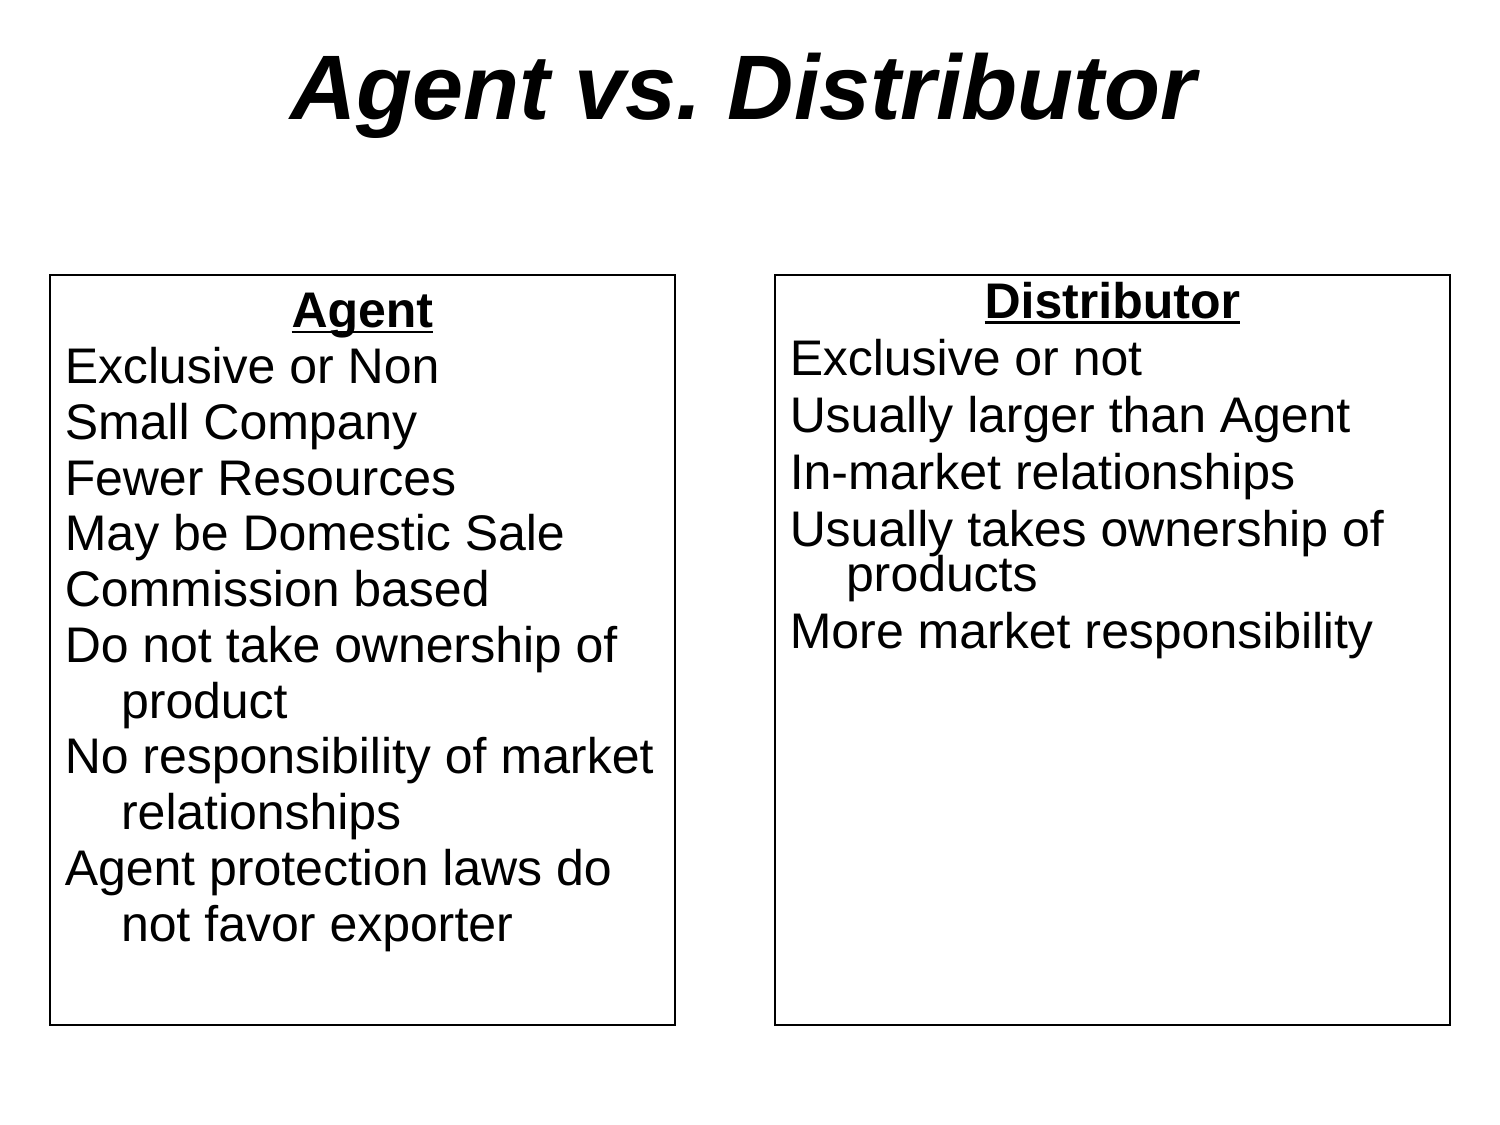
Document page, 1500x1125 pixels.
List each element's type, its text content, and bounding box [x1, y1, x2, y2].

title Agent vs. Distributor [37, 24, 1450, 151]
list Distributor Exclusive or not Usually larger than Agent In-market relationships Usually takes ownership of products More market responsibility [774, 275, 1450, 1026]
list Agent Exclusive or Non Small Company Fewer Resources May be Domestic Sale Commission based Do not take ownership of product No responsibility of market relationships Agent protection laws do not favor exporter [49, 275, 675, 1026]
